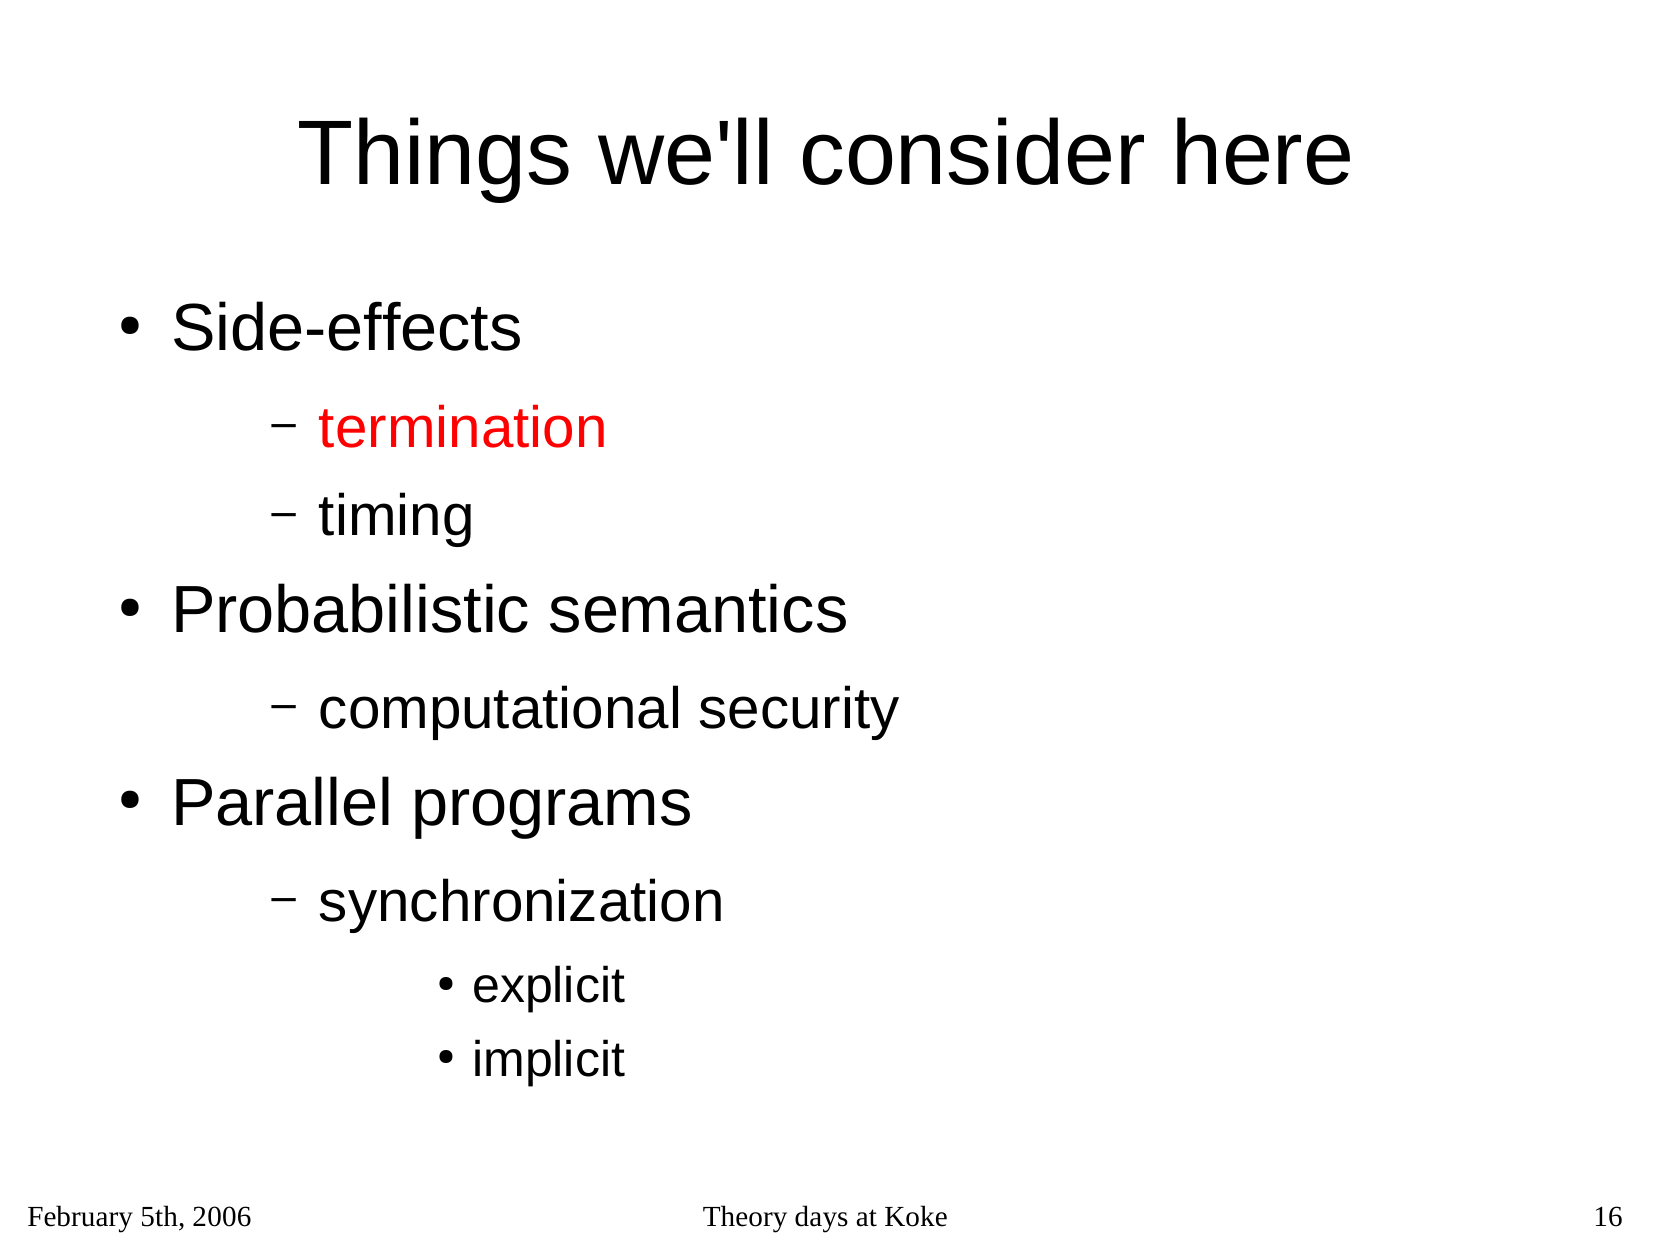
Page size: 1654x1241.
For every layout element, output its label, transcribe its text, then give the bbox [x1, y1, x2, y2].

title Things we'll consider here [82, 49, 1571, 257]
list Side-effects termination timing Probabilistic semantics computational security Parallel programs synchronization explicit implicit [82, 290, 1571, 1109]
